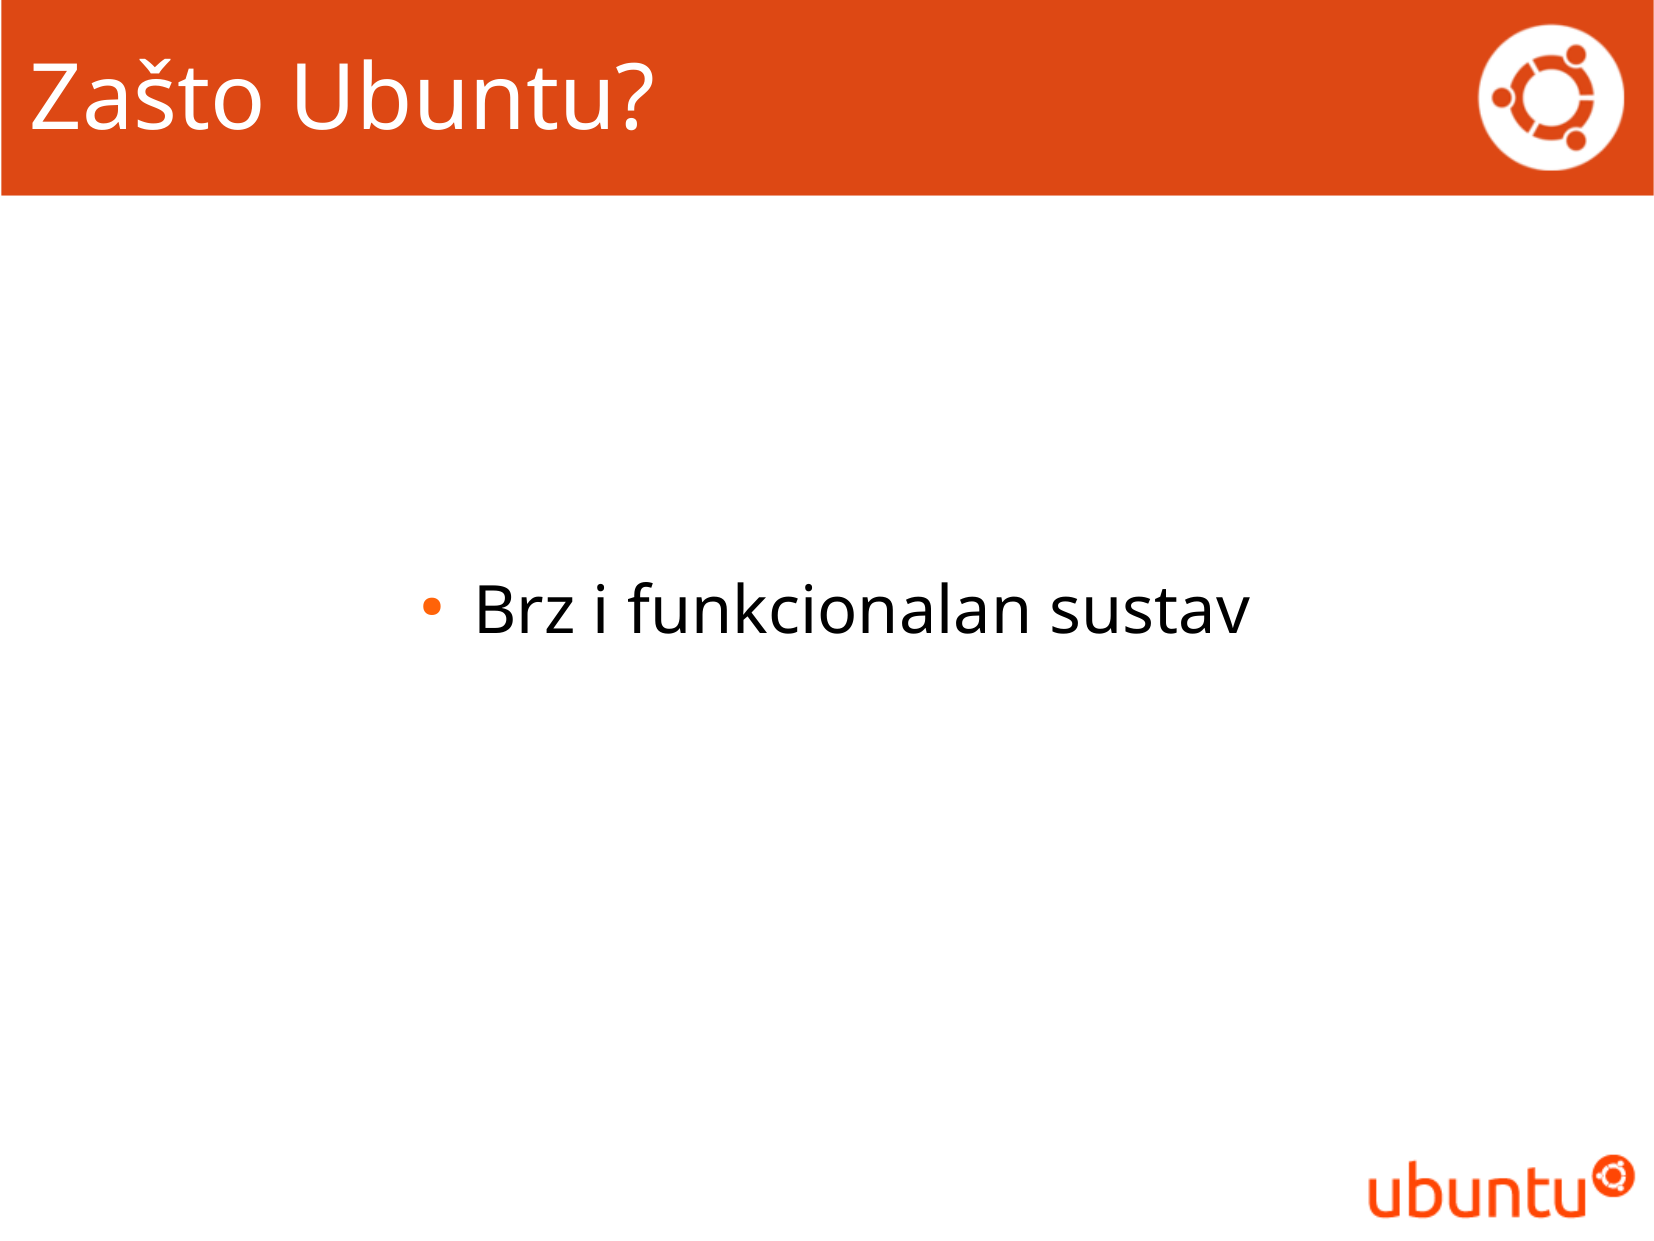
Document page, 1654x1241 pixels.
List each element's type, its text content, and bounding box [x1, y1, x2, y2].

picture [0, 0, 1654, 1241]
title Zašto Ubuntu? [29, 18, 1459, 170]
list Brz i funkcionalan sustav [82, 562, 1571, 1109]
